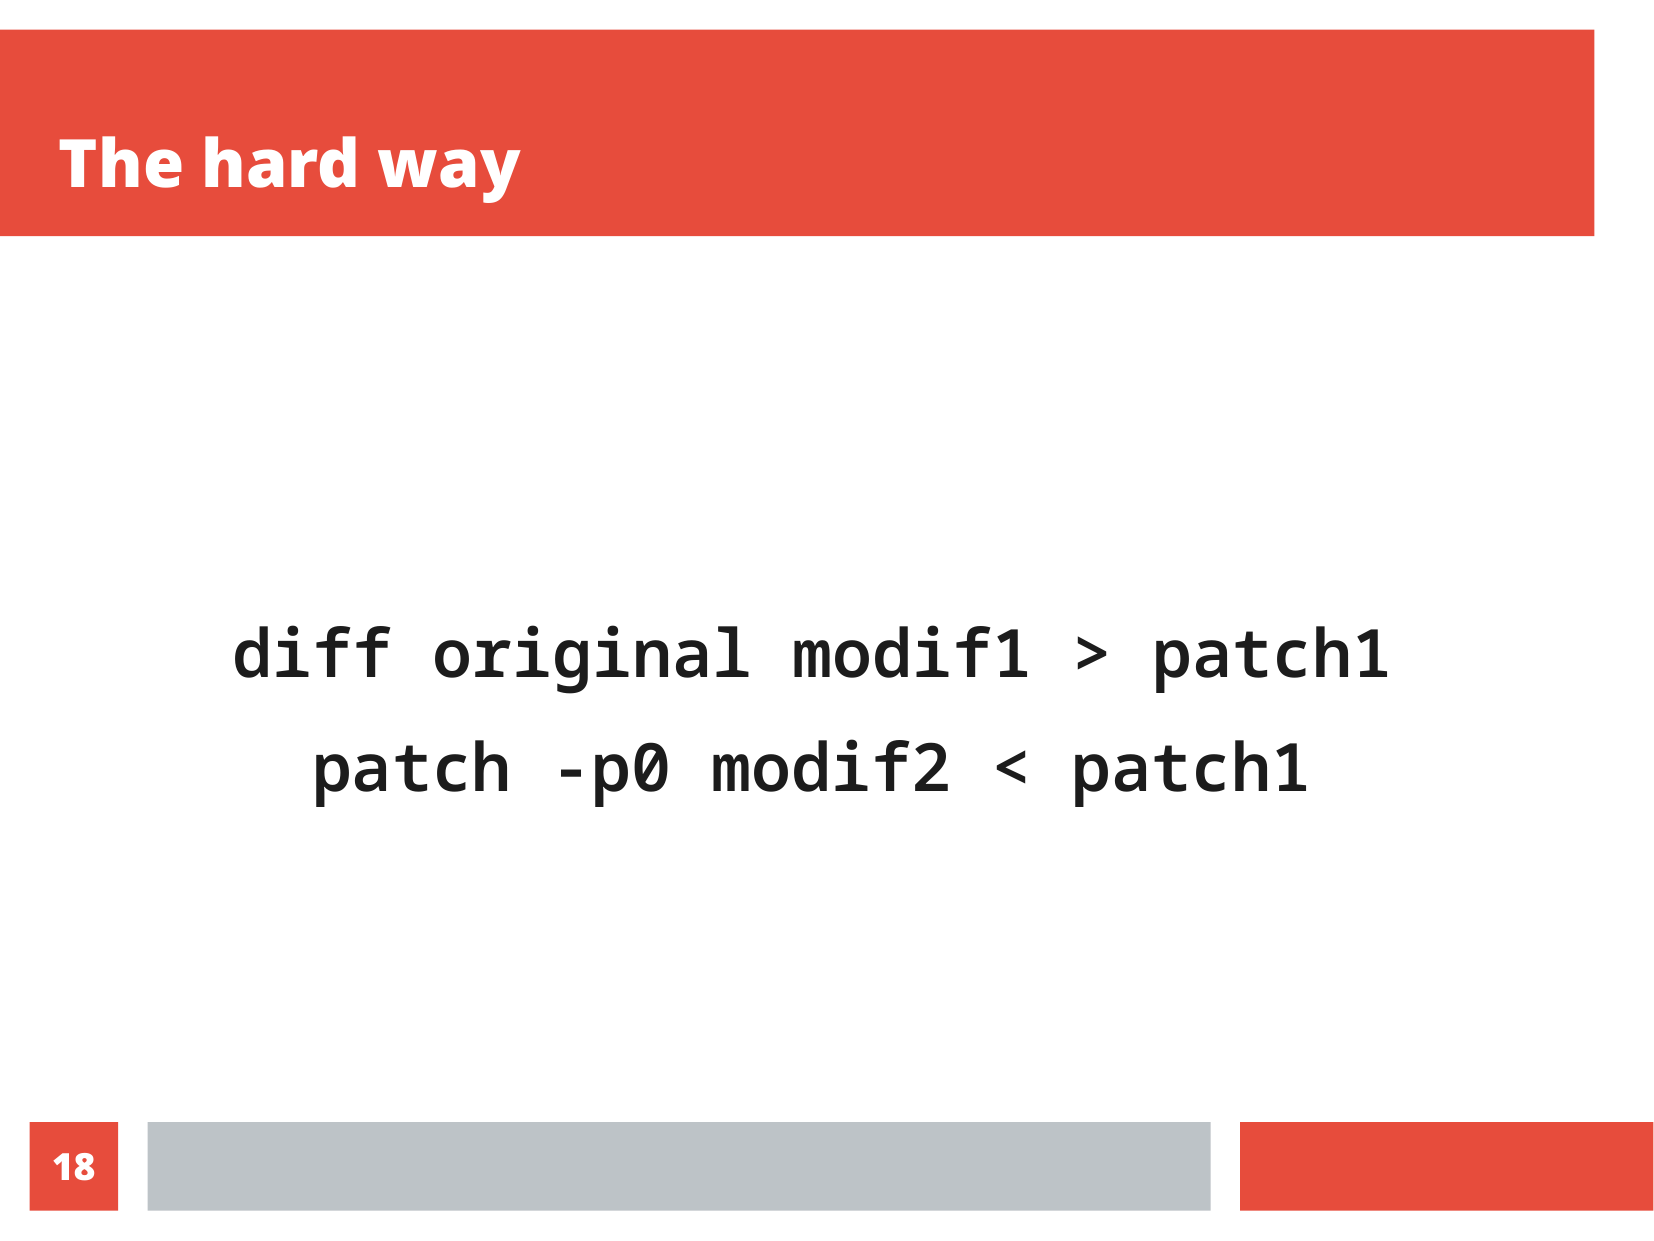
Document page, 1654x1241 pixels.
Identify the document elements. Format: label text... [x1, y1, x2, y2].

title The hard way [59, 59, 1595, 207]
list diff original modif1 > patch1 patch -p0 modif2 < patch1 [59, 324, 1565, 1093]
